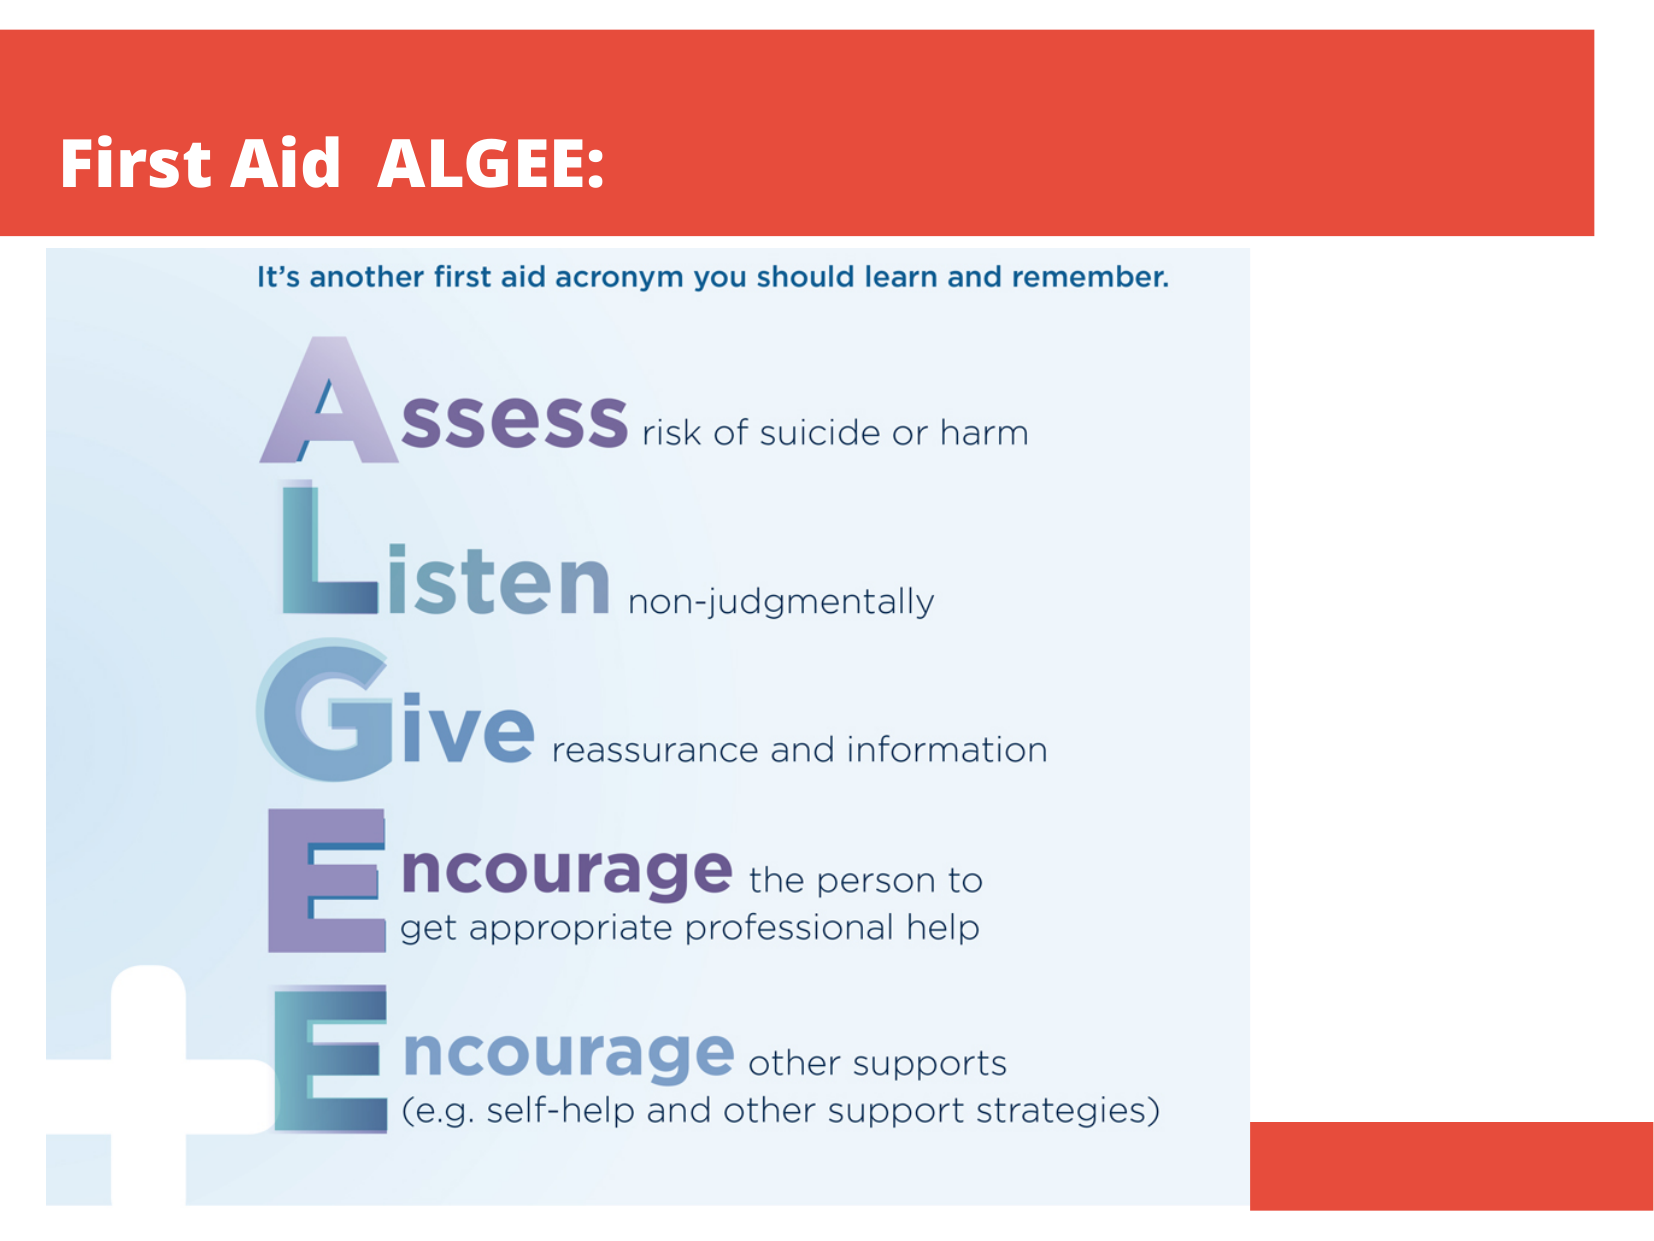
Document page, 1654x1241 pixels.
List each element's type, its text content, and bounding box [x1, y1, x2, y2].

picture [46, 248, 1251, 1241]
title First Aid ALGEE: [59, 59, 1595, 207]
